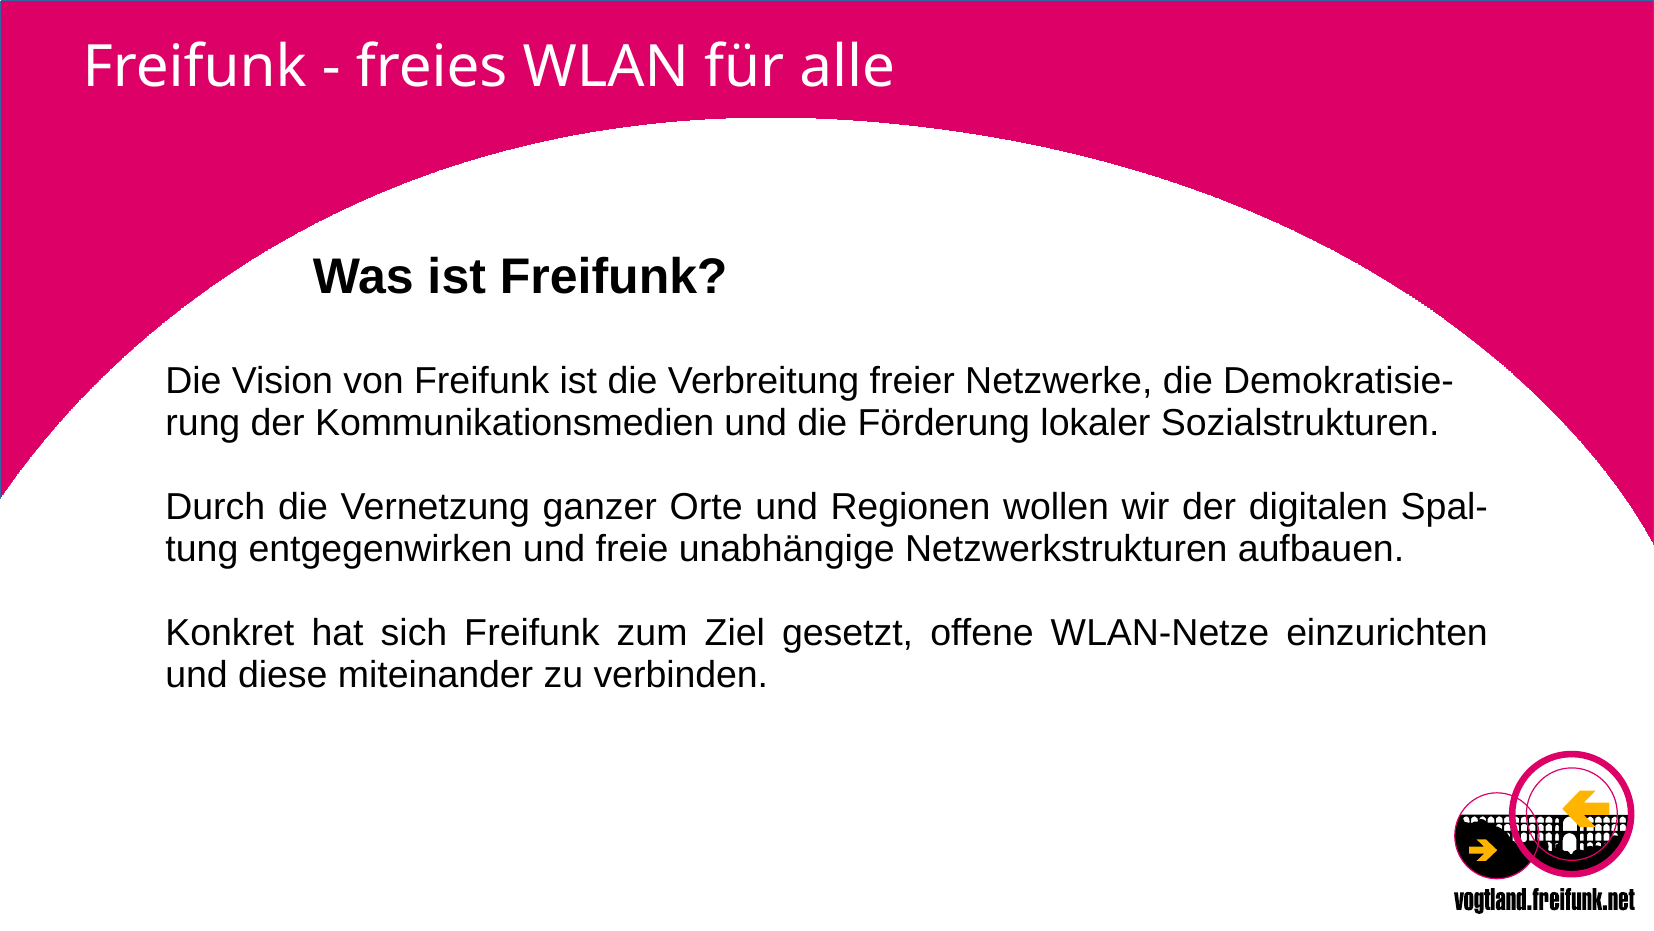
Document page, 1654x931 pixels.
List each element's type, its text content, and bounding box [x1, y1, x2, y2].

subtitle Was ist Freifunk? Die Vision von Freifunk ist die Verbreitung freier Netzwerke, die Demokratisie-rung der Kommunikationsmedien und die Förderung lokaler Sozialstrukturen. Durch die Vernetzung ganzer Orte und Regionen wollen wir der digitalen Spal-tung entgegenwirken und freie unabhängige Netzwerkstrukturen aufbauen. Konkret hat sich Freifunk zum Ziel gesetzt, offene WLAN-Netze einzurichten und diese miteinander zu verbinden. [165, 165, 1489, 863]
text_box [0, 0, 1654, 931]
picture [1452, 749, 1636, 916]
title Freifunk - freies WLAN für alle [82, 17, 1571, 111]
